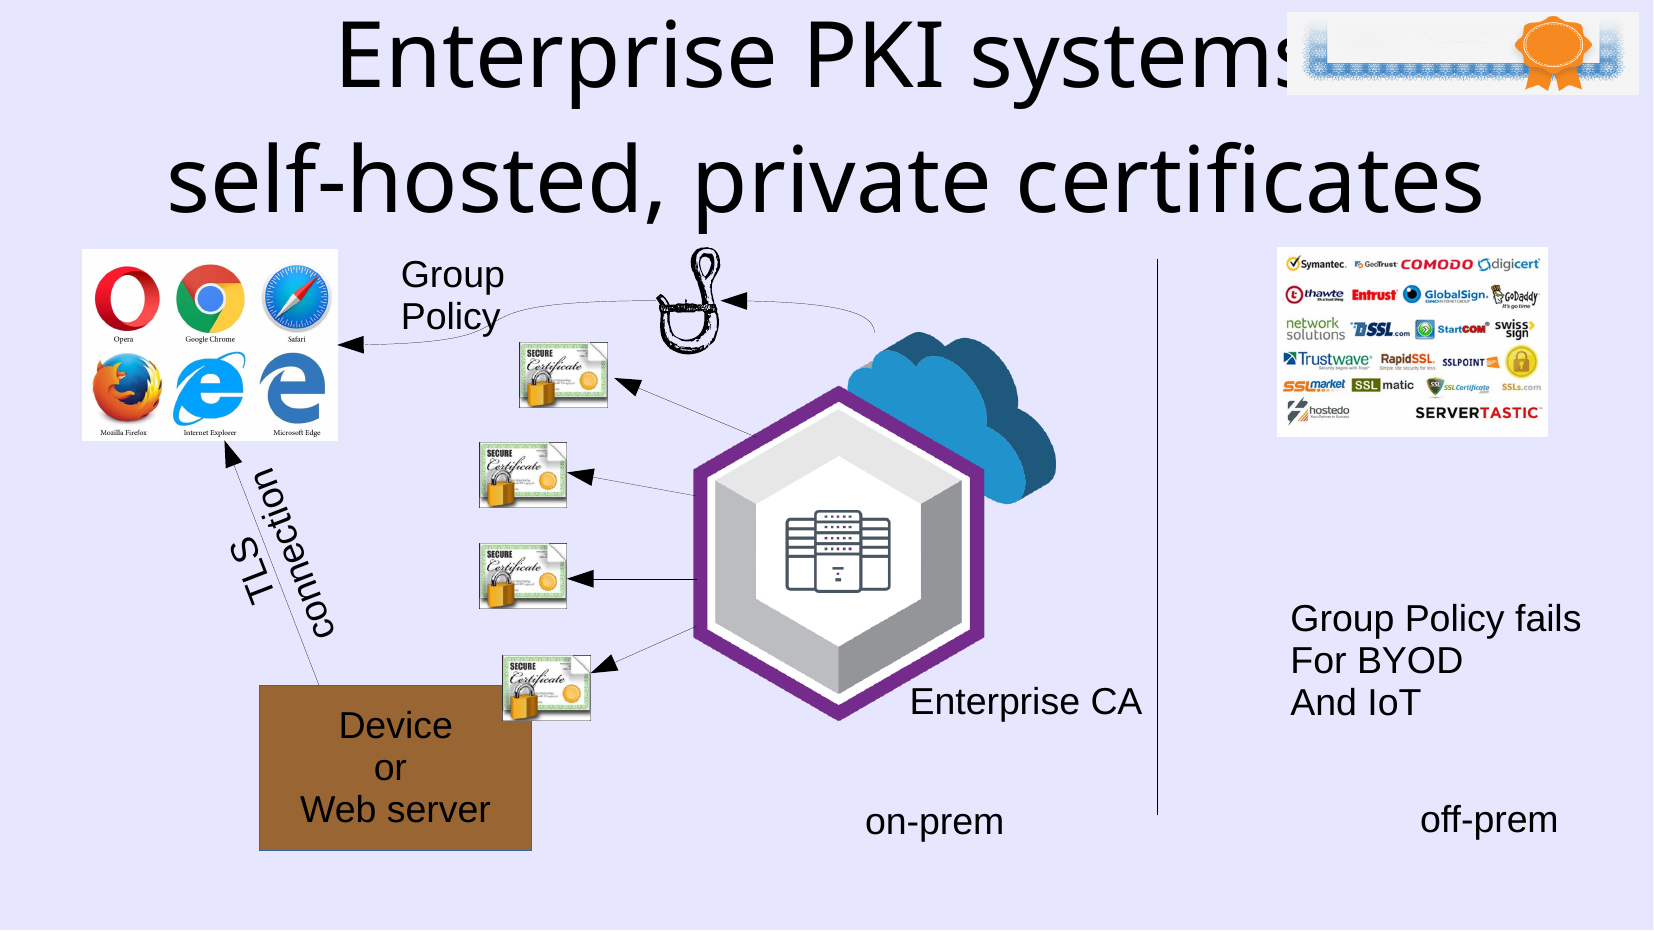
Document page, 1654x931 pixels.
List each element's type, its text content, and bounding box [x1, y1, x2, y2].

text_box Group Policy fails For BYOD And IoT [1275, 590, 1597, 732]
text_box on-prem [850, 793, 1063, 851]
picture [519, 342, 608, 408]
title Enterprise PKI systems self-hosted, private certificates [82, 0, 1571, 250]
picture [479, 442, 567, 508]
text_box off-prem [1405, 791, 1619, 849]
picture [82, 249, 338, 441]
text_box Group Policy [385, 246, 520, 345]
picture [655, 247, 1088, 721]
picture [502, 655, 591, 721]
text_box Device or Web server [259, 685, 532, 851]
text_box Enterprise CA [894, 673, 1157, 731]
picture [1287, 12, 1639, 95]
picture [479, 543, 567, 609]
picture [1277, 247, 1548, 438]
